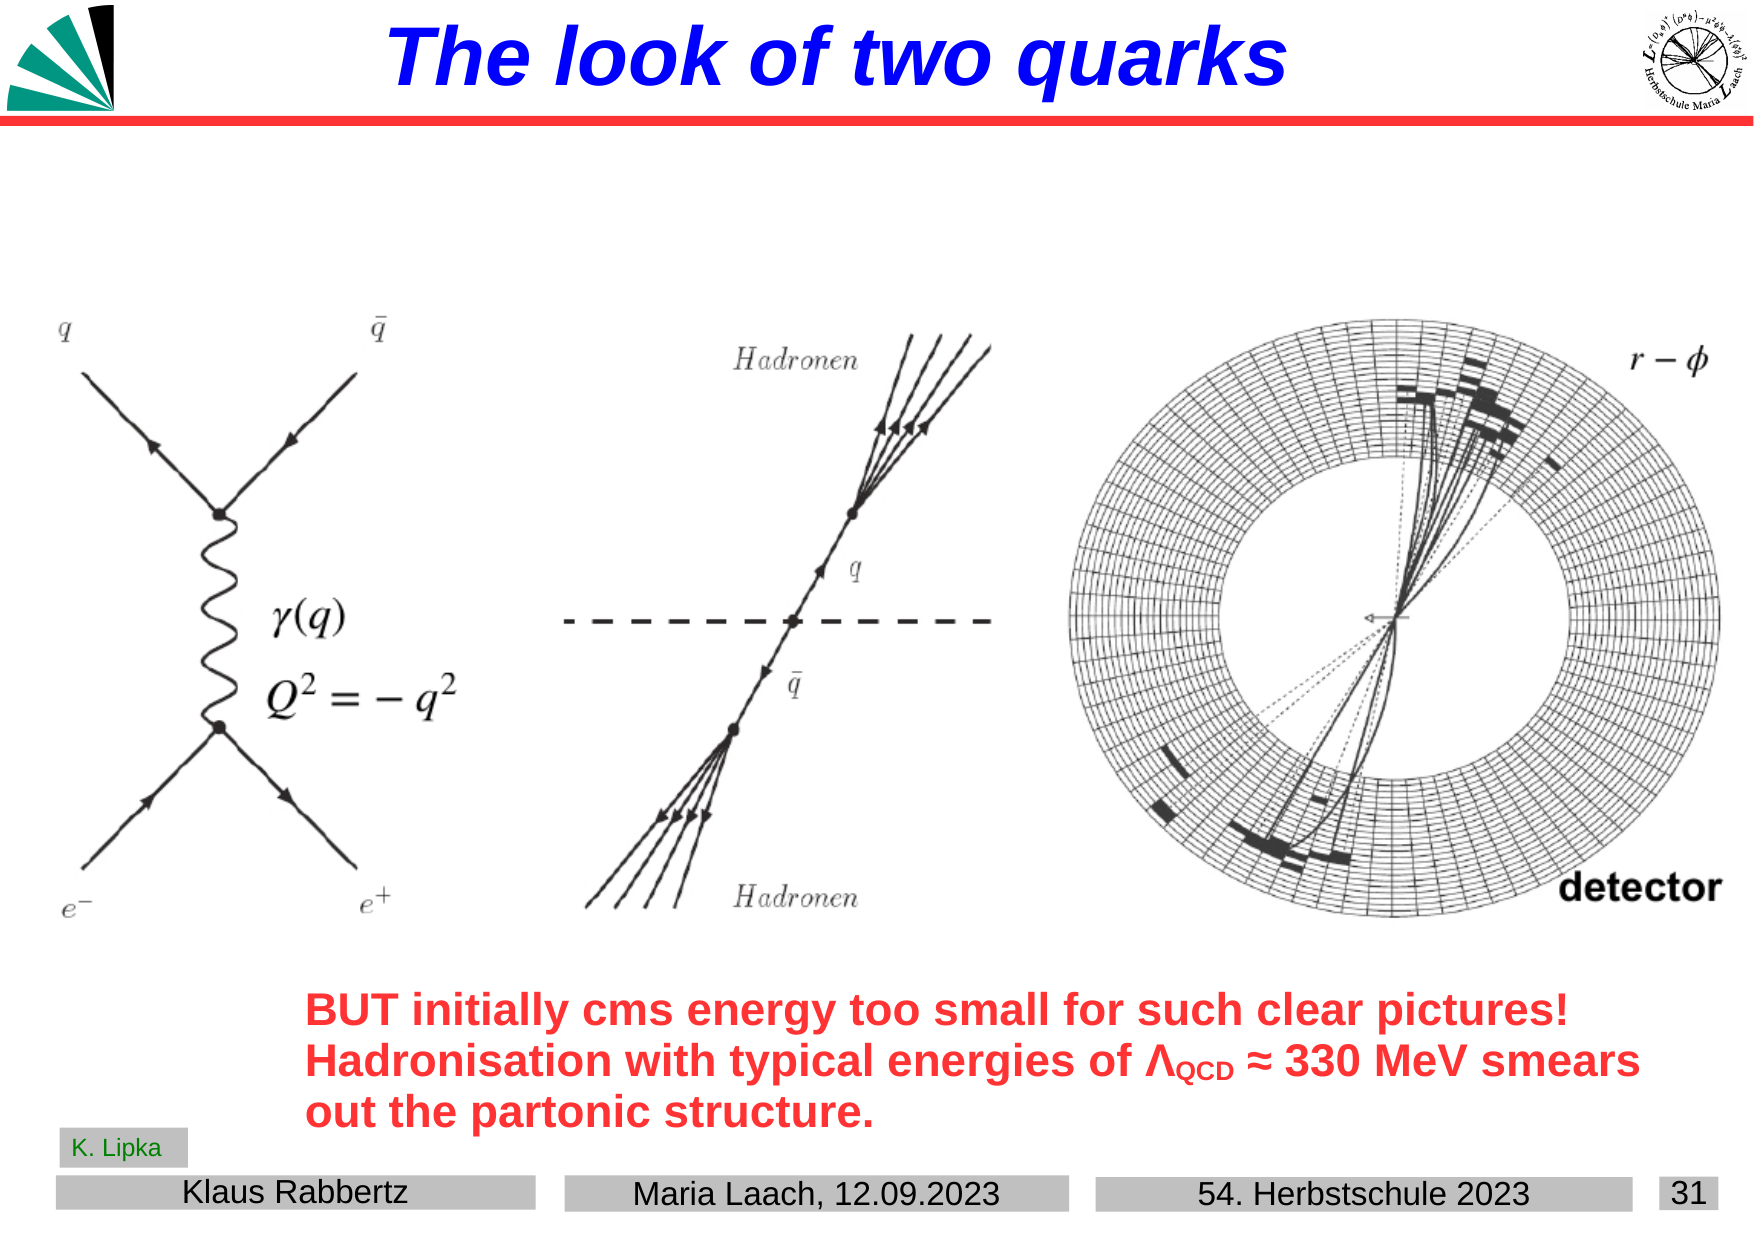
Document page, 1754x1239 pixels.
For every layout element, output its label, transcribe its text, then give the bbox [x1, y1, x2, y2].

text_box BUT initially cms energy too small for such clear pictures! Hadronisation with typical energies of ΛQCD ≈ 330 MeV smears out the partonic structure. [292, 977, 1662, 1144]
picture [7, 5, 114, 112]
picture [19, 301, 1745, 941]
picture [1643, 10, 1747, 110]
text_box K. Lipka [59, 1127, 188, 1168]
title The look of two quarks [129, 0, 1545, 114]
